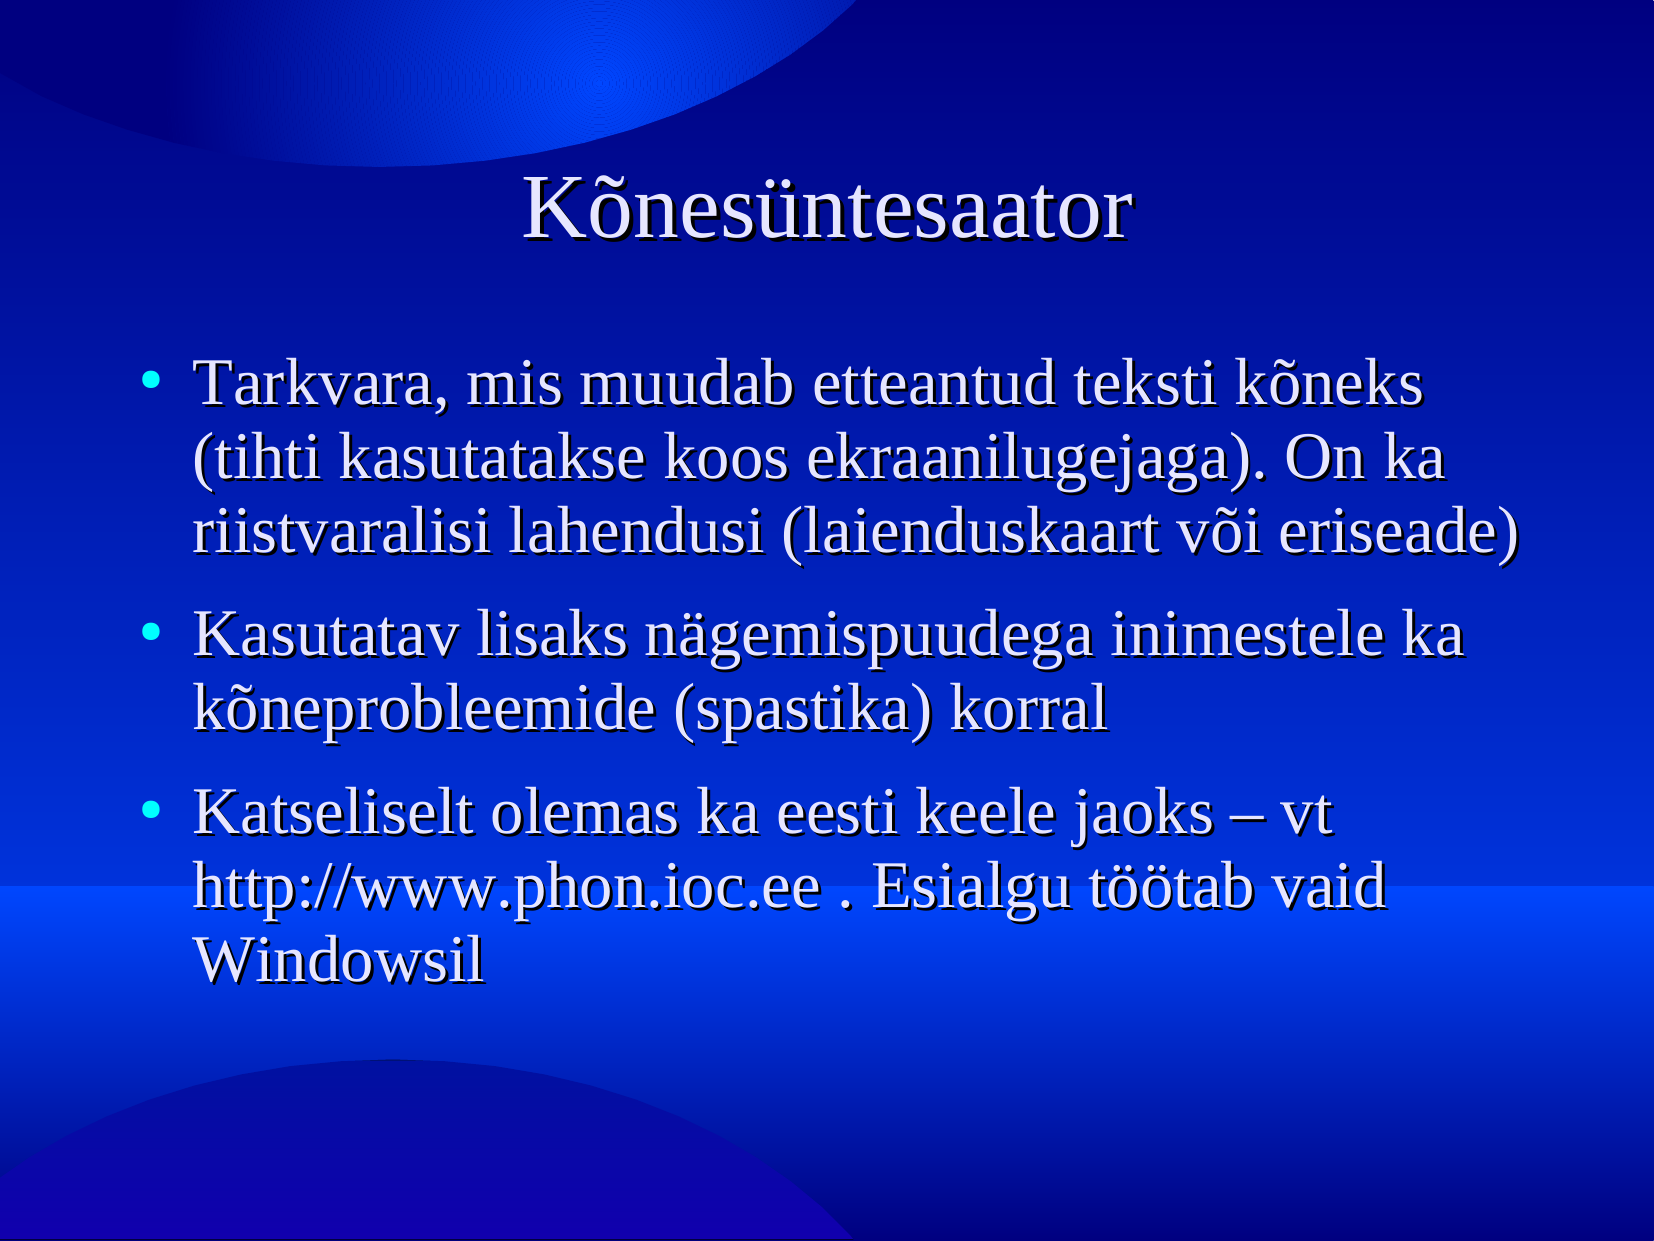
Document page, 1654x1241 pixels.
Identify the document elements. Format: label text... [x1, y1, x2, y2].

list Tarkvara, mis muudab etteantud teksti kõneks (tihti kasutatakse koos ekraanilugejaga). On ka riistvaralisi lahendusi (laienduskaart või eriseade) Kasutatav lisaks nägemispuudega inimestele ka kõneprobleemide (spastika) korral Katseliselt olemas ka eesti keele jaoks – vt http://www.phon.ioc.ee . Esialgu töötab vaid Windowsil [121, 344, 1534, 1127]
title Kõnesüntesaator [121, 102, 1534, 311]
